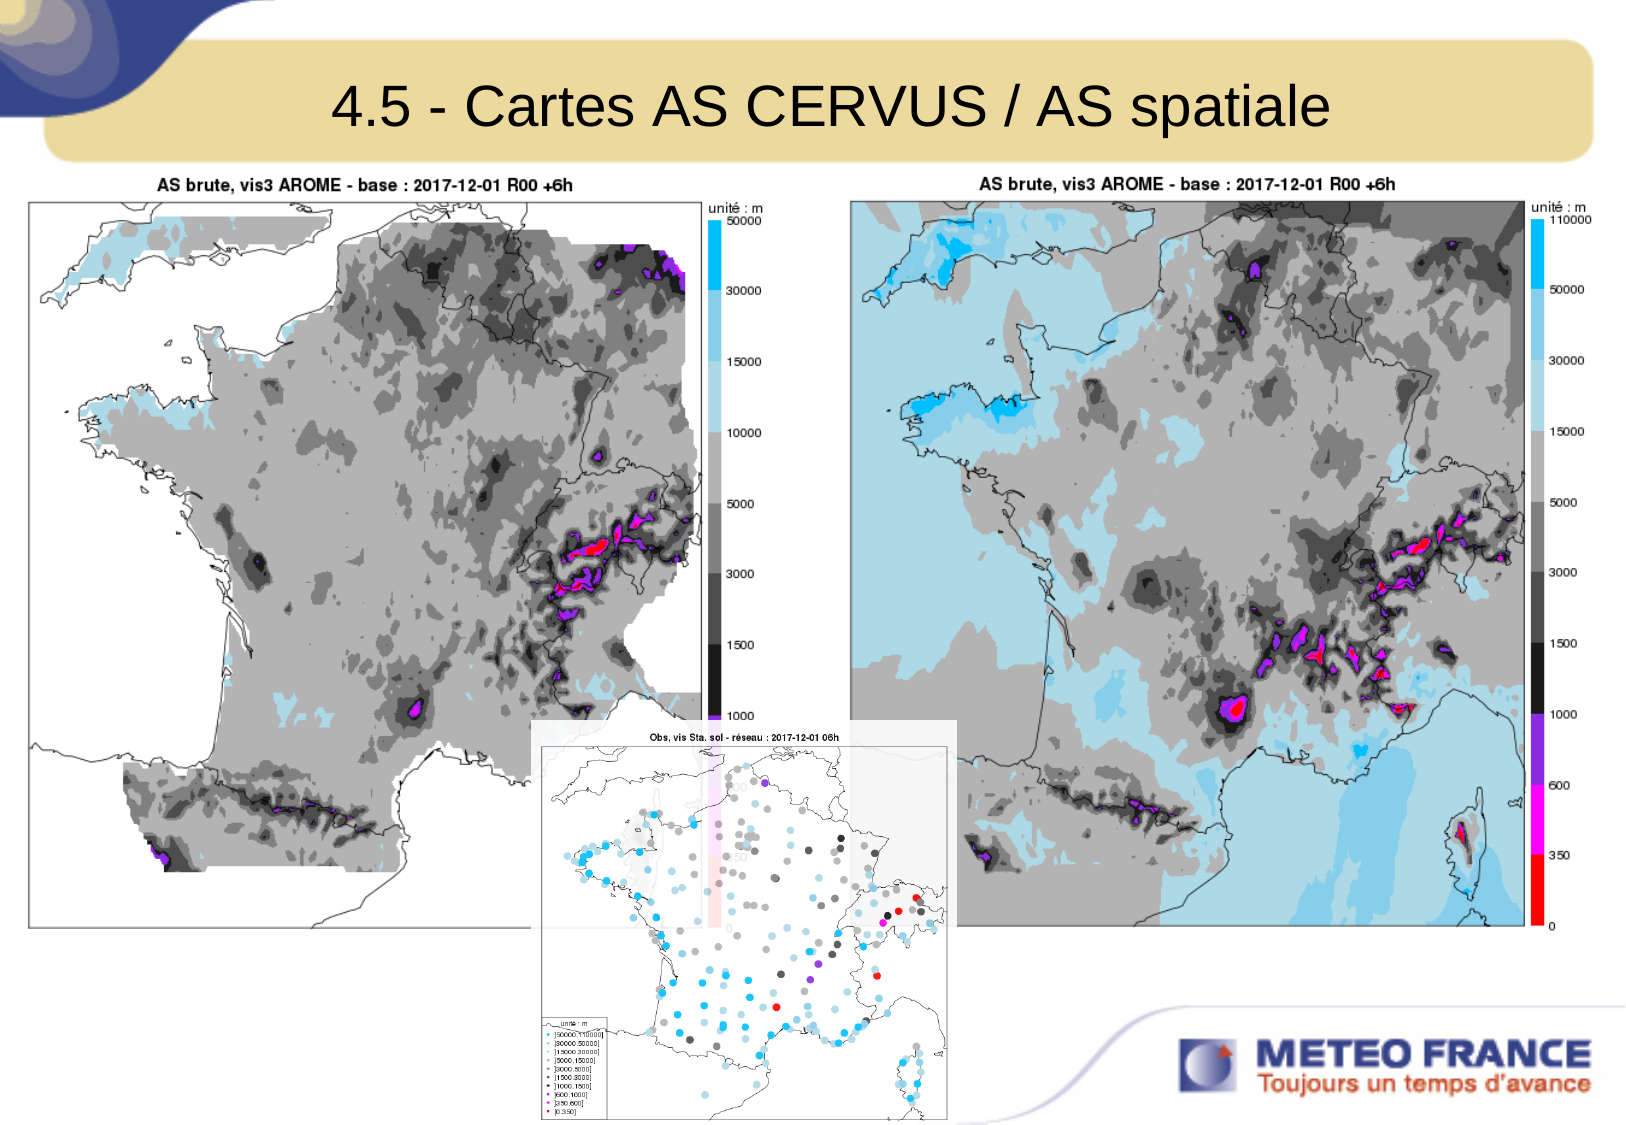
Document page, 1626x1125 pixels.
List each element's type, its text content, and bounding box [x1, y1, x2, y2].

picture [0, 0, 1626, 1125]
title 4.5 - Cartes AS CERVUS / AS spatiale [185, 25, 1479, 181]
